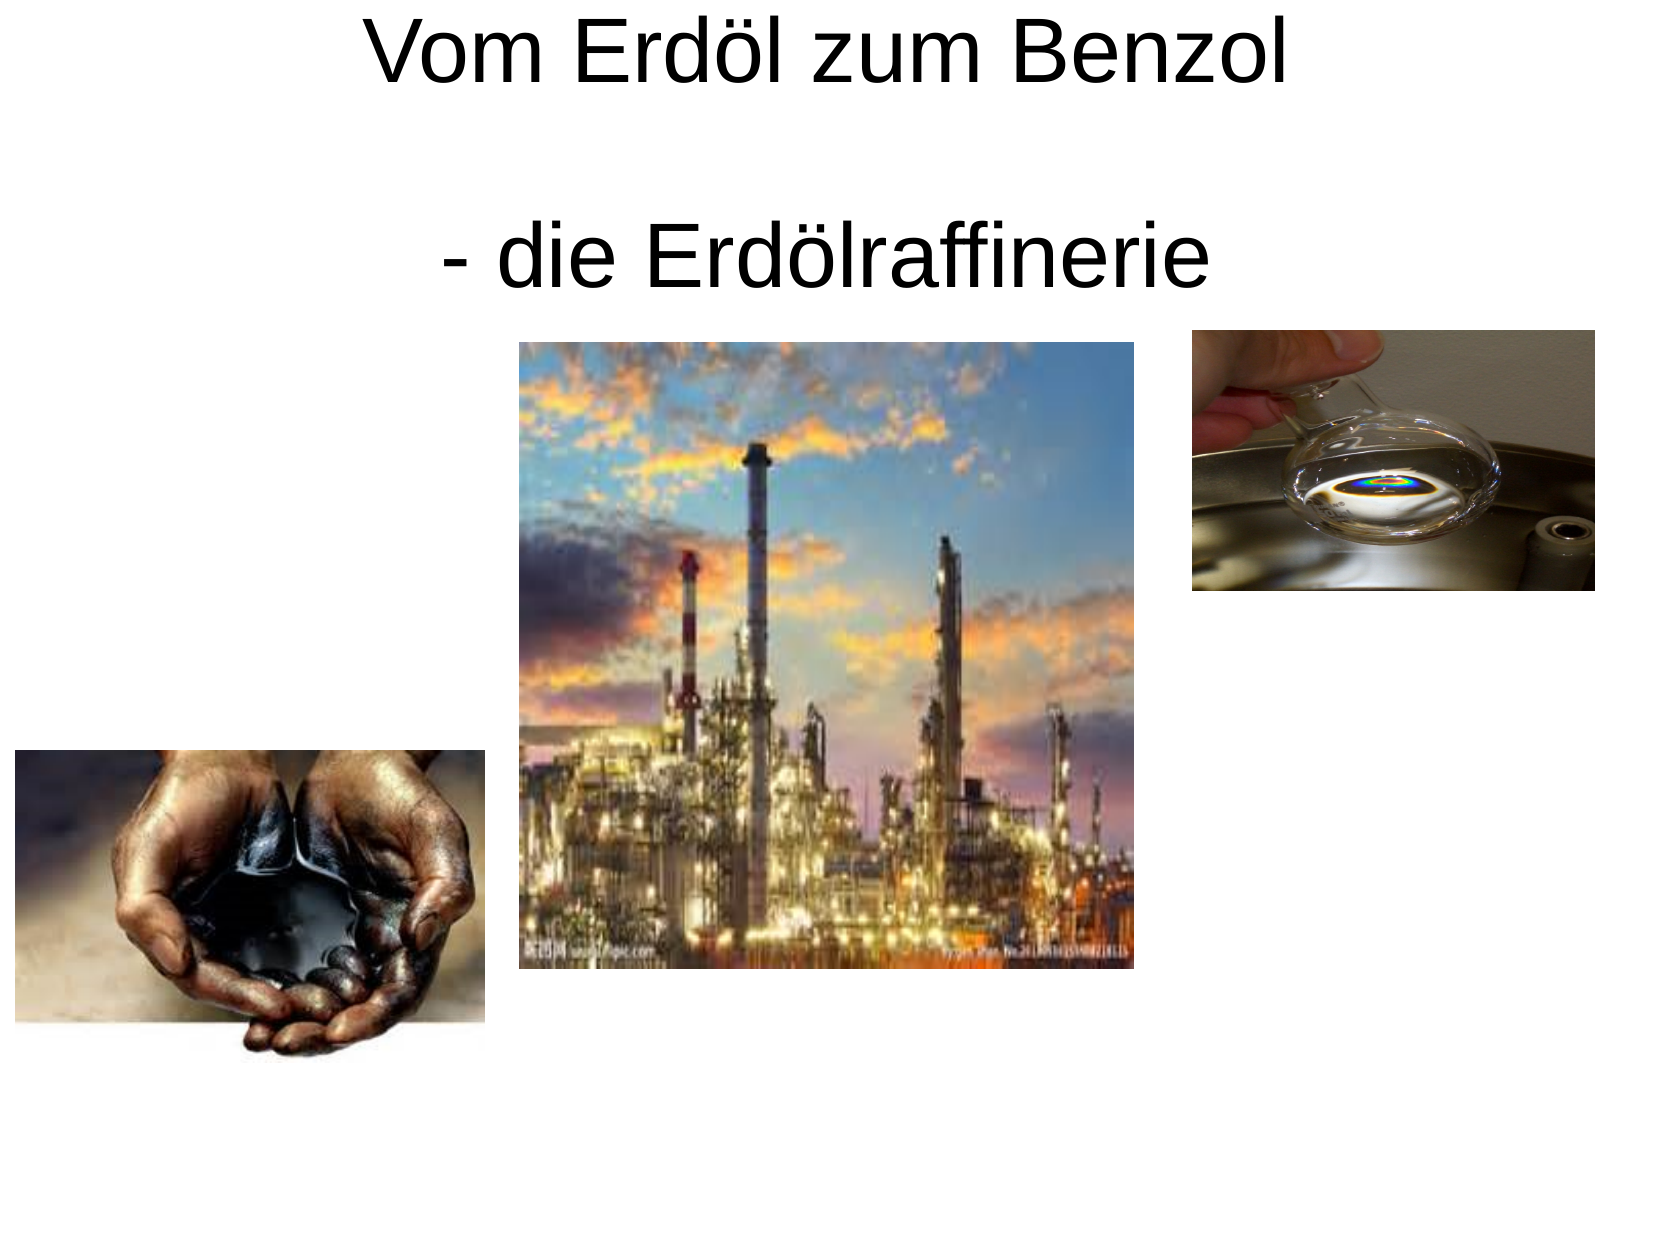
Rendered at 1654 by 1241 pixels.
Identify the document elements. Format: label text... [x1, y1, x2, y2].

title Vom Erdöl zum Benzol - die Erdölraffinerie [82, 0, 1571, 307]
picture [15, 750, 485, 1063]
picture [519, 342, 1134, 969]
picture [1192, 330, 1595, 591]
